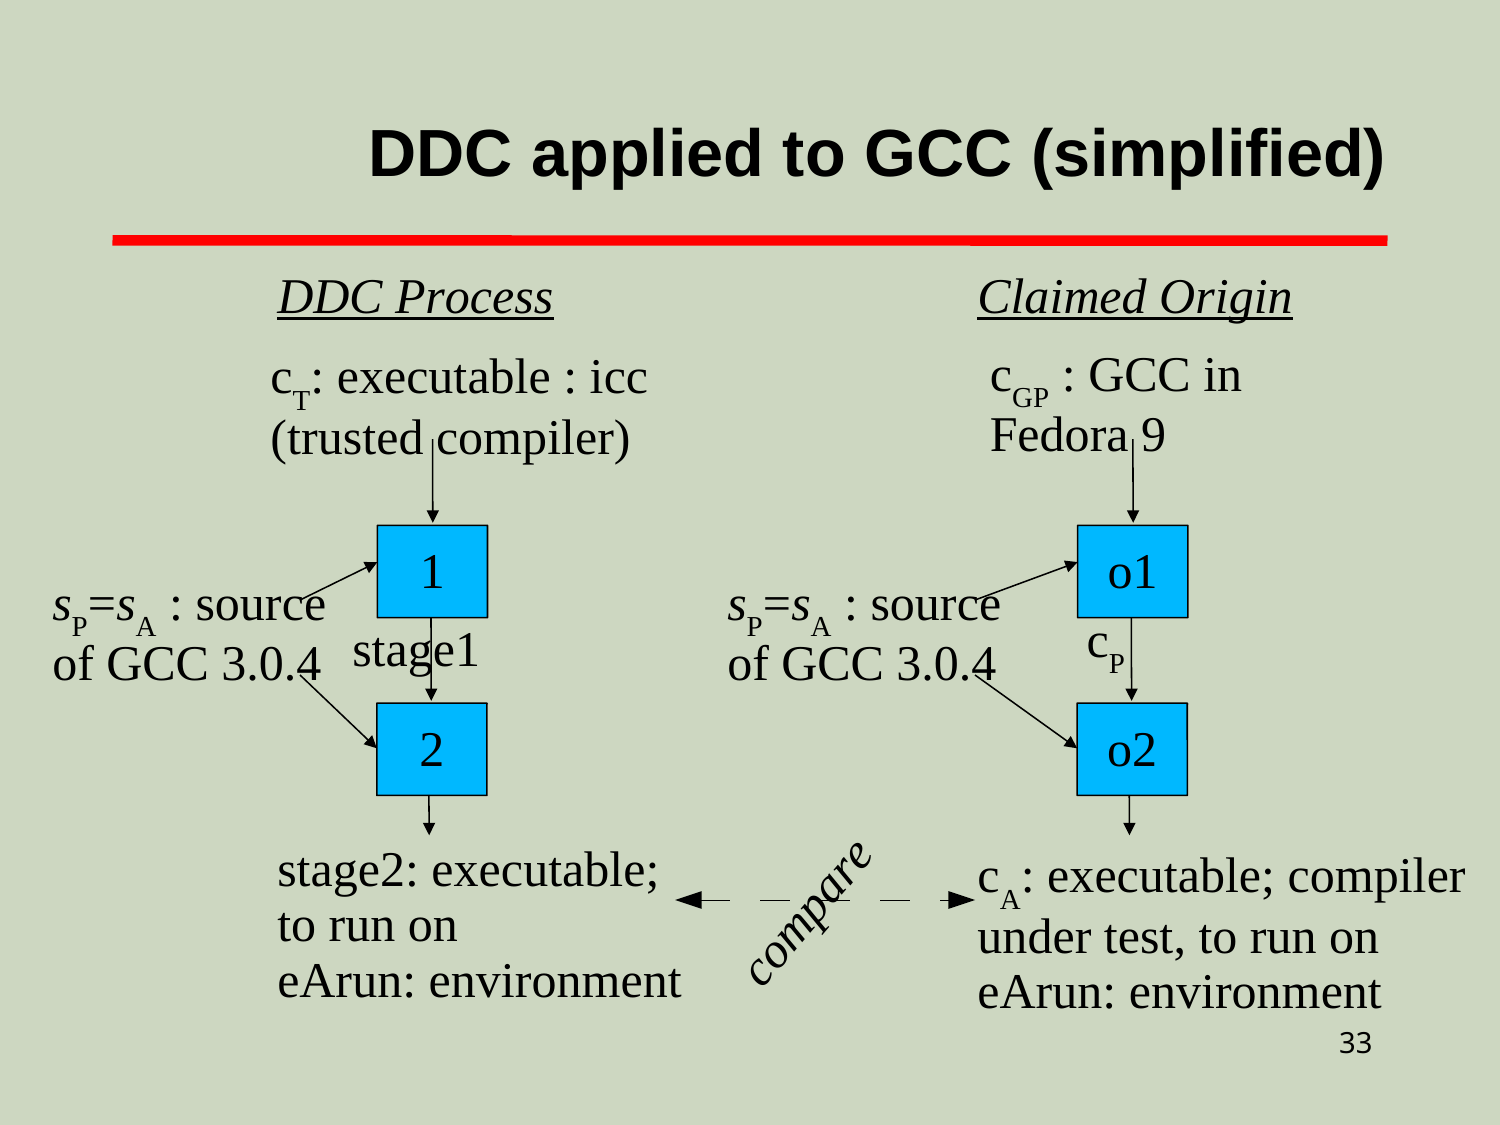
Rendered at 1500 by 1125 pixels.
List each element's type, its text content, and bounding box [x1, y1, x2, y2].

text_box cGP : GCC in Fedora 9 [975, 333, 1351, 471]
text_box o2 [1077, 703, 1188, 796]
text_box DDC Process [262, 262, 569, 333]
text_box compare [714, 811, 900, 1013]
text_box stage2: executable; to run on eArun: environment [262, 835, 697, 1016]
text_box cP [1071, 600, 1163, 682]
text_box cT: executable : icc (trusted compiler) [255, 336, 713, 487]
text_box 2 [376, 703, 487, 796]
text_box Claimed Origin [962, 262, 1308, 333]
text_box 1 [377, 525, 488, 615]
text_box o1 [1077, 525, 1188, 618]
title DDC applied to GCC (simplified) [112, 117, 1388, 192]
text_box sP=sA : source of GCC 3.0.4 [712, 562, 1017, 699]
text_box cA: executable; compiler under test, to run on eArun: environment [962, 835, 1481, 1027]
text_box stage1 [337, 615, 496, 686]
text_box sP=sA : source of GCC 3.0.4 [37, 562, 342, 699]
